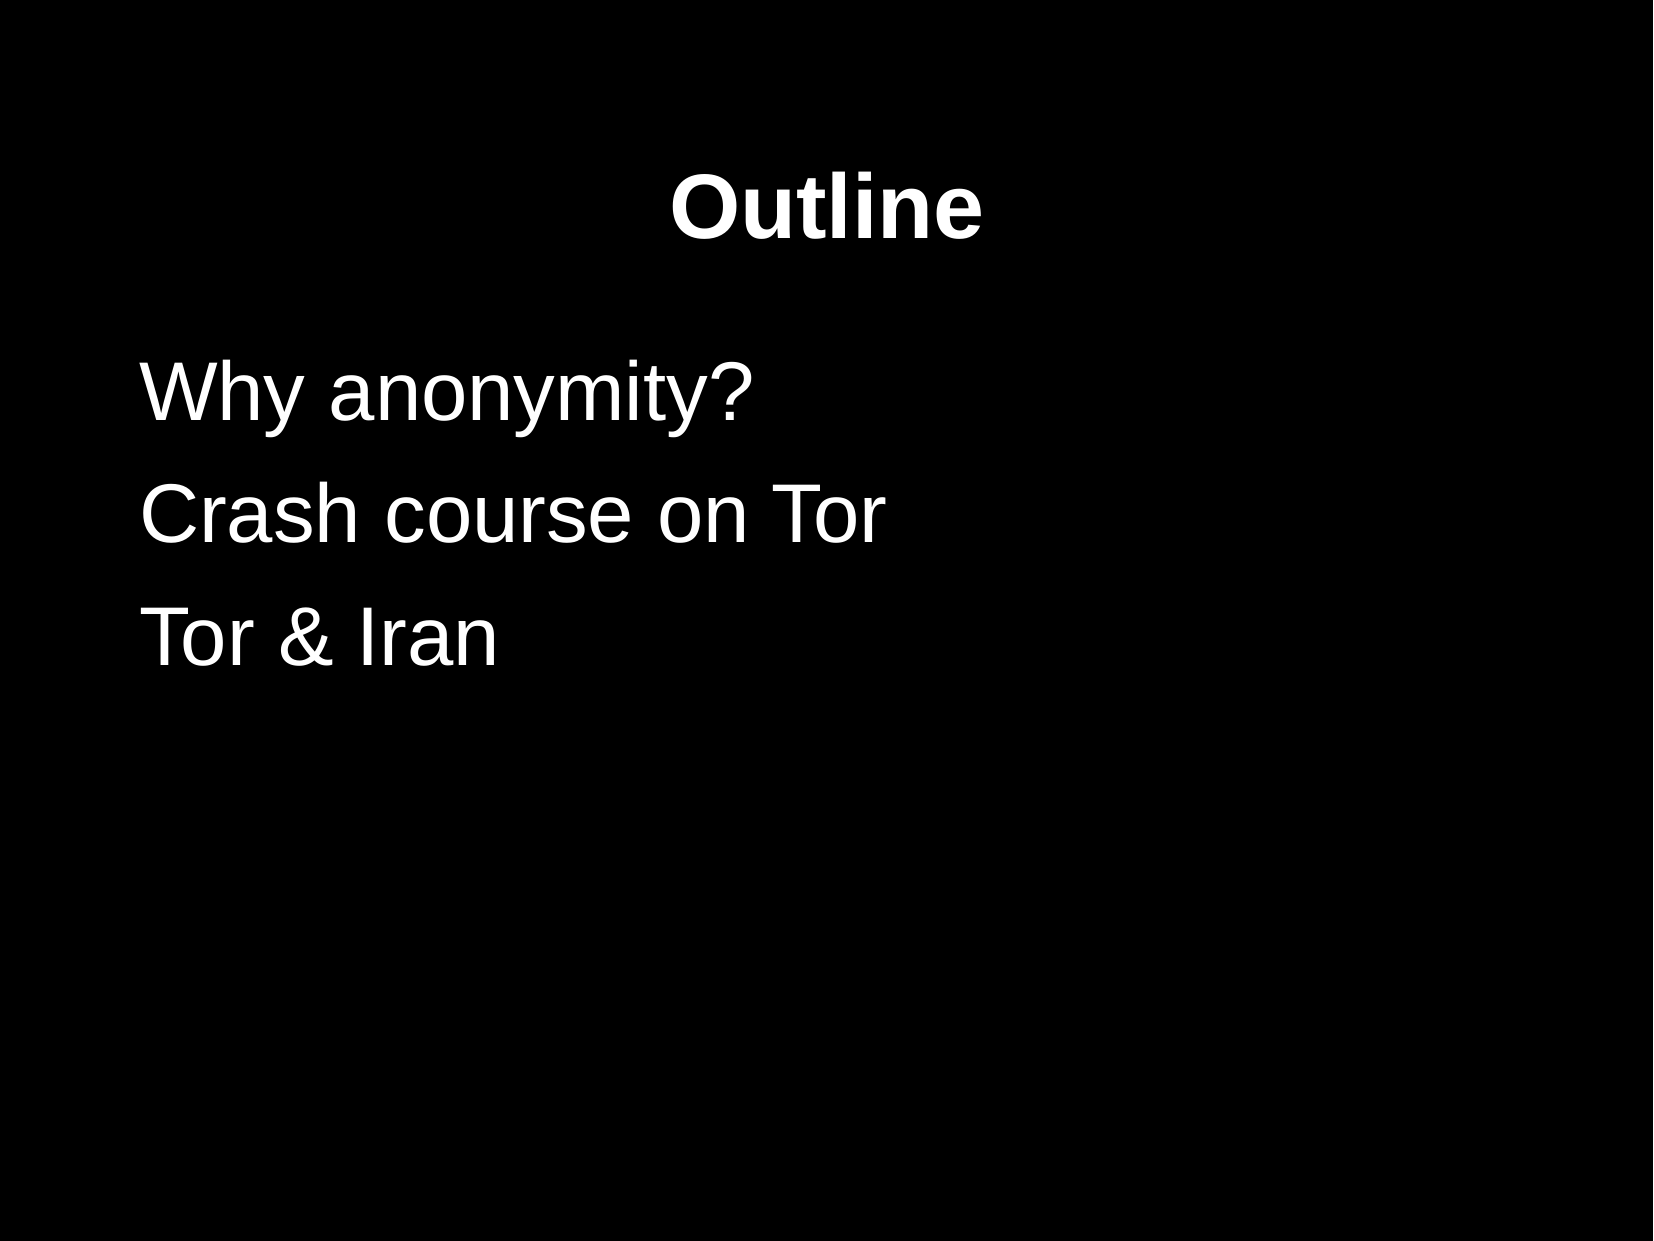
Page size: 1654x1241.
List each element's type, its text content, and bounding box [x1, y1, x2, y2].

list Why anonymity? Crash course on Tor Tor & Iran [121, 344, 1534, 683]
title Outline [121, 102, 1534, 311]
